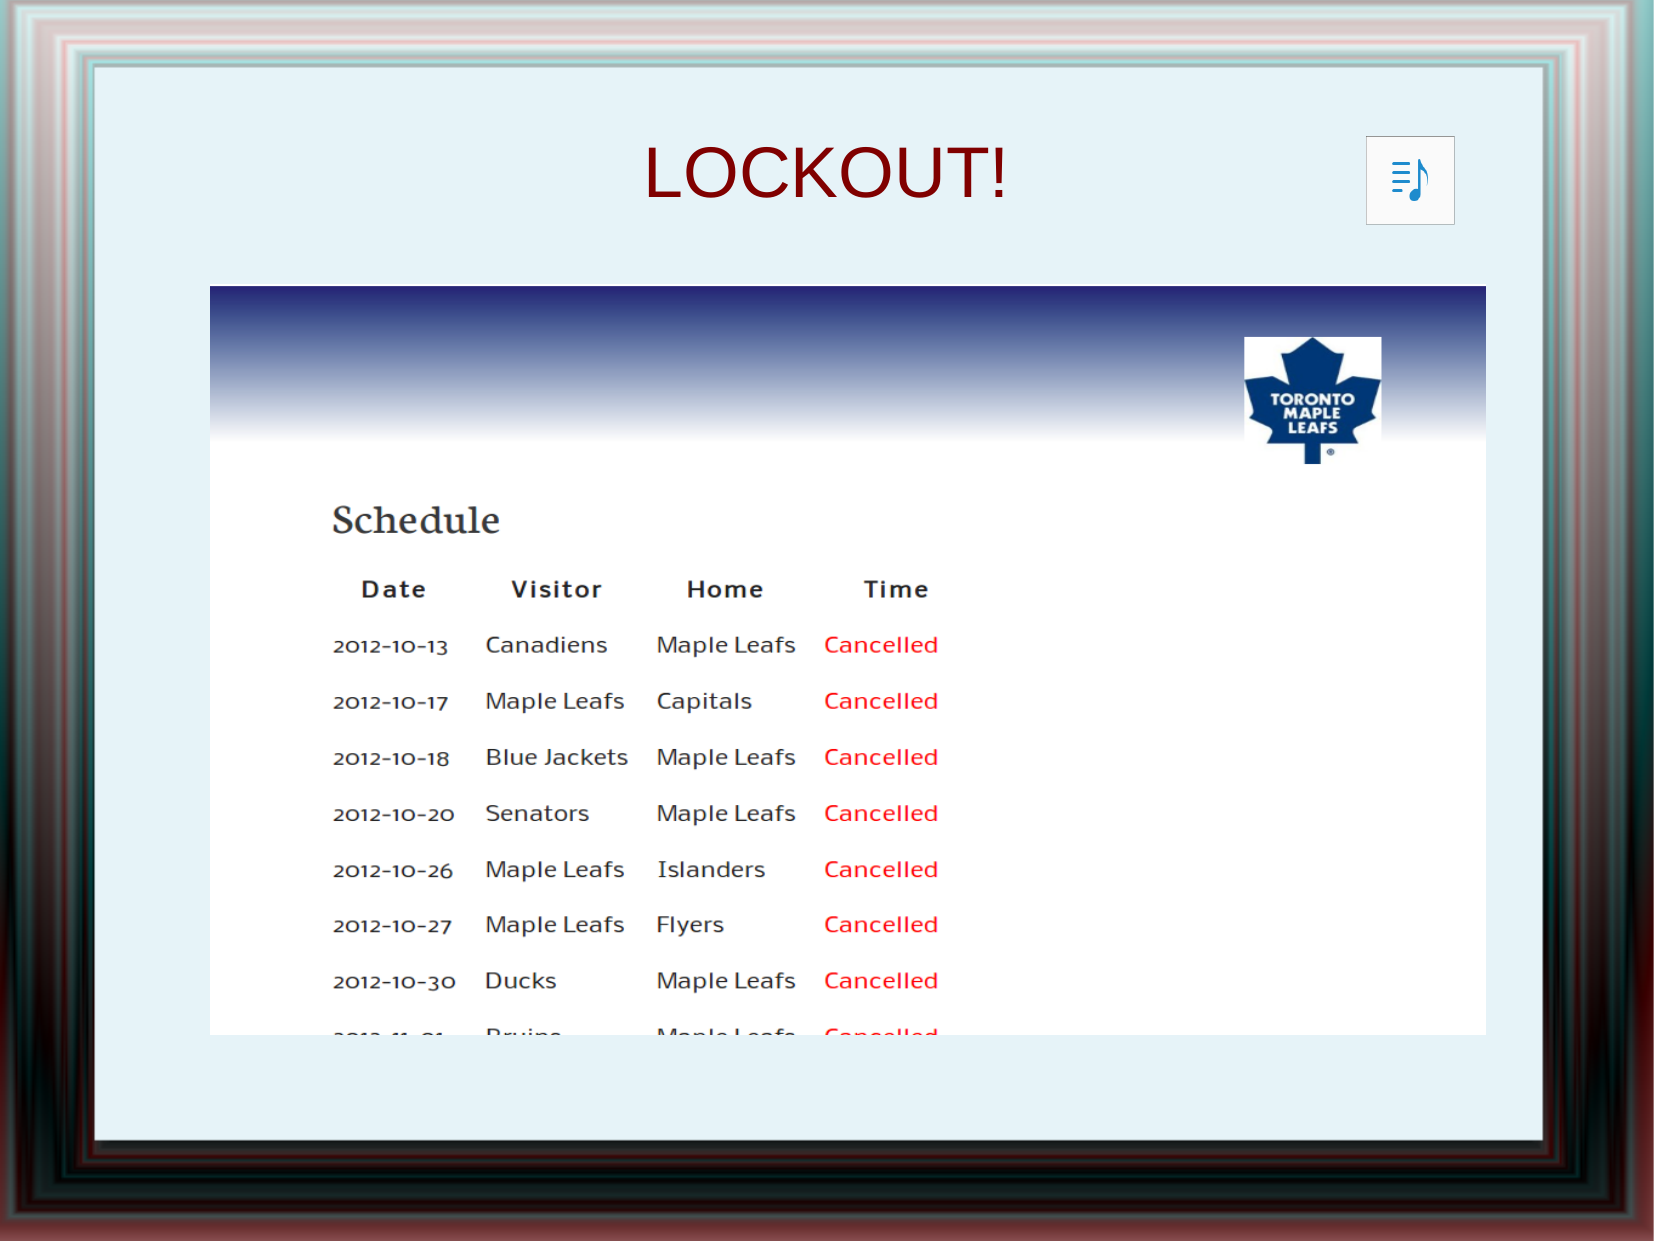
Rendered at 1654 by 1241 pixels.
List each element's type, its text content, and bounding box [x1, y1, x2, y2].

title LOCKOUT! [118, 88, 1536, 257]
text_box [1365, 135, 1456, 226]
picture [0, 0, 1654, 1241]
